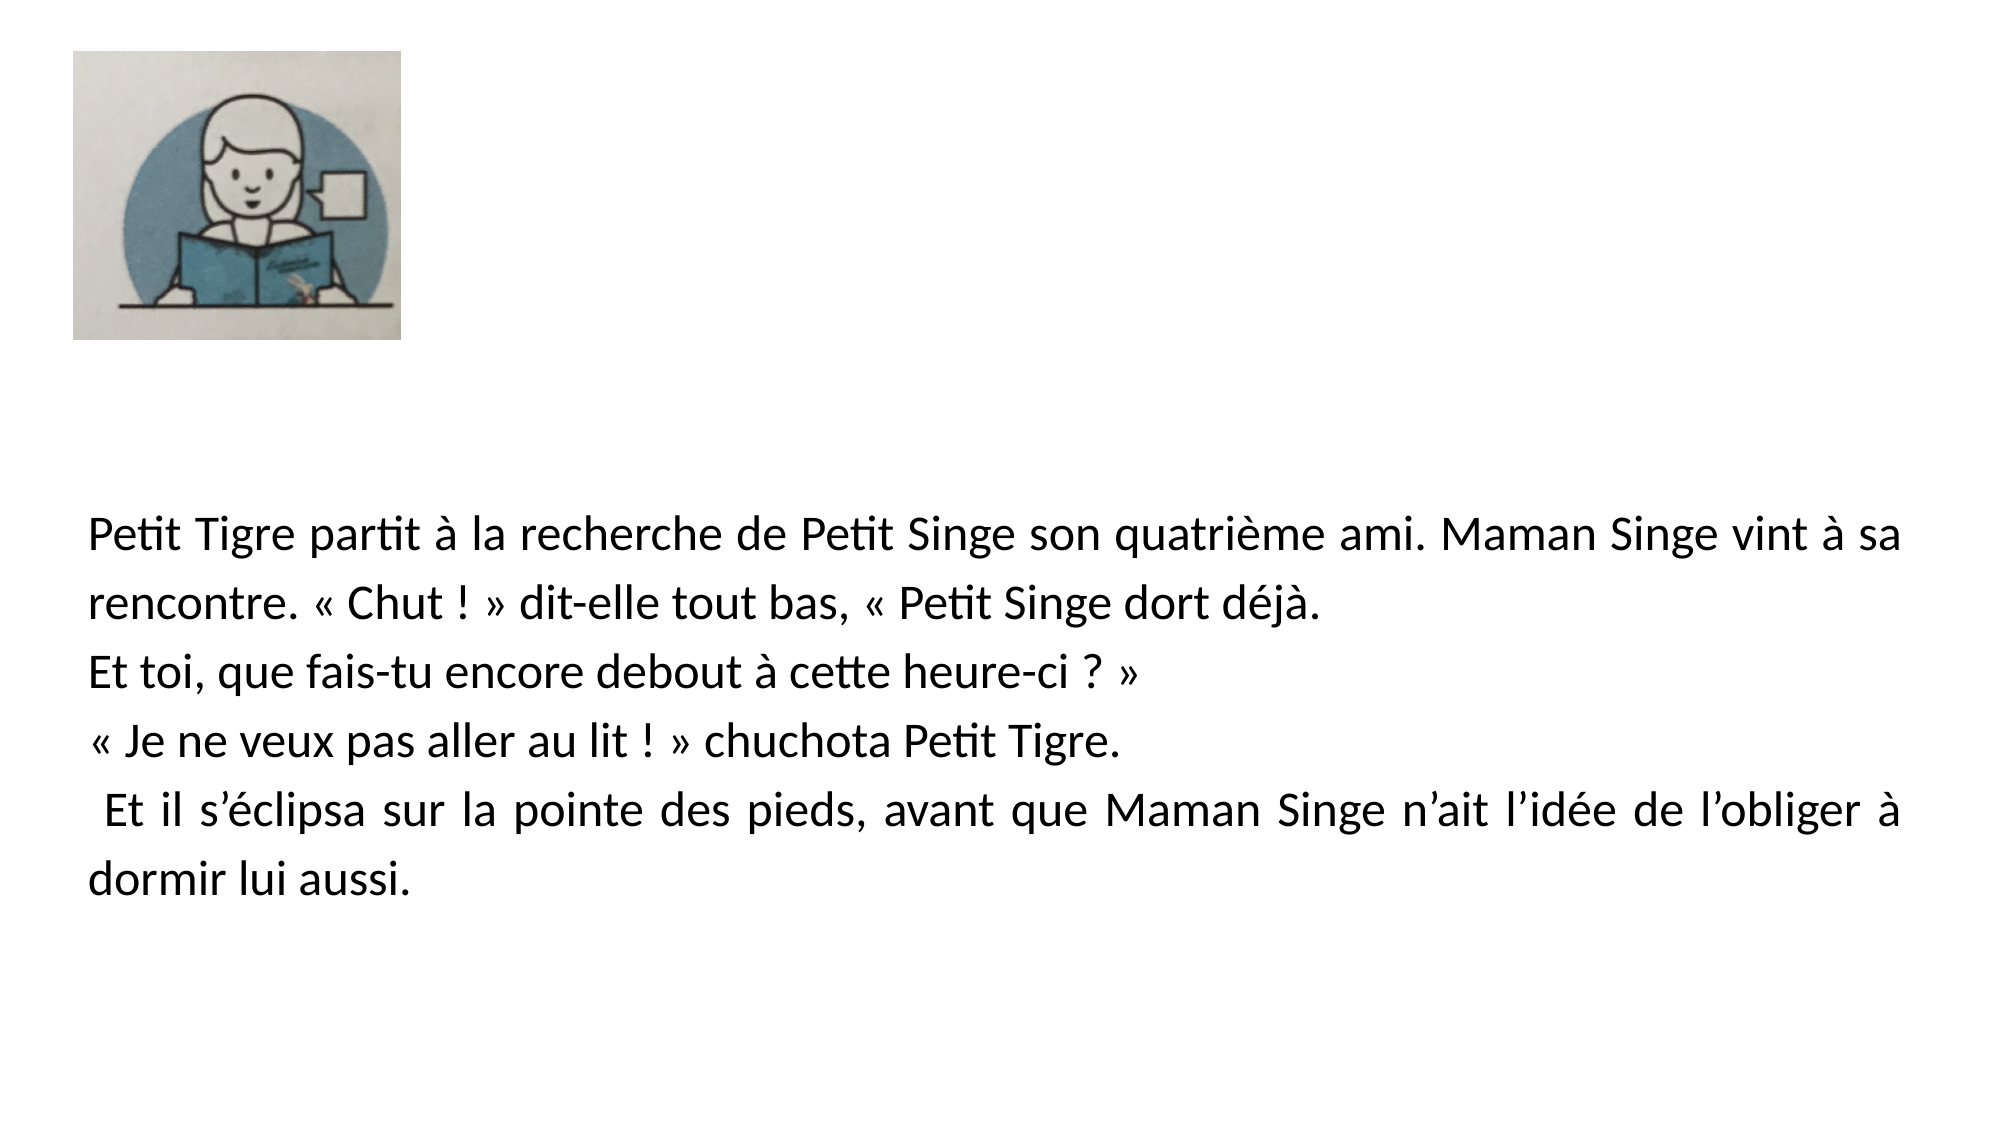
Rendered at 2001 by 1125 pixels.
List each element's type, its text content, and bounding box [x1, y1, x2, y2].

picture [73, 51, 401, 340]
text_box Petit Tigre partit à la recherche de Petit Singe son quatrième ami. Maman Singe vint à sa rencontre. « Chut ! » dit-elle tout bas, « Petit Singe dort déjà. Et toi, que fais-tu encore debout à cette heure-ci ? » « Je ne veux pas aller au lit ! » chuchota Petit Tigre. Et il s’éclipsa sur la pointe des pieds, avant que Maman Singe n’ait l’idée de l’obliger à dormir lui aussi. [73, 484, 1918, 913]
